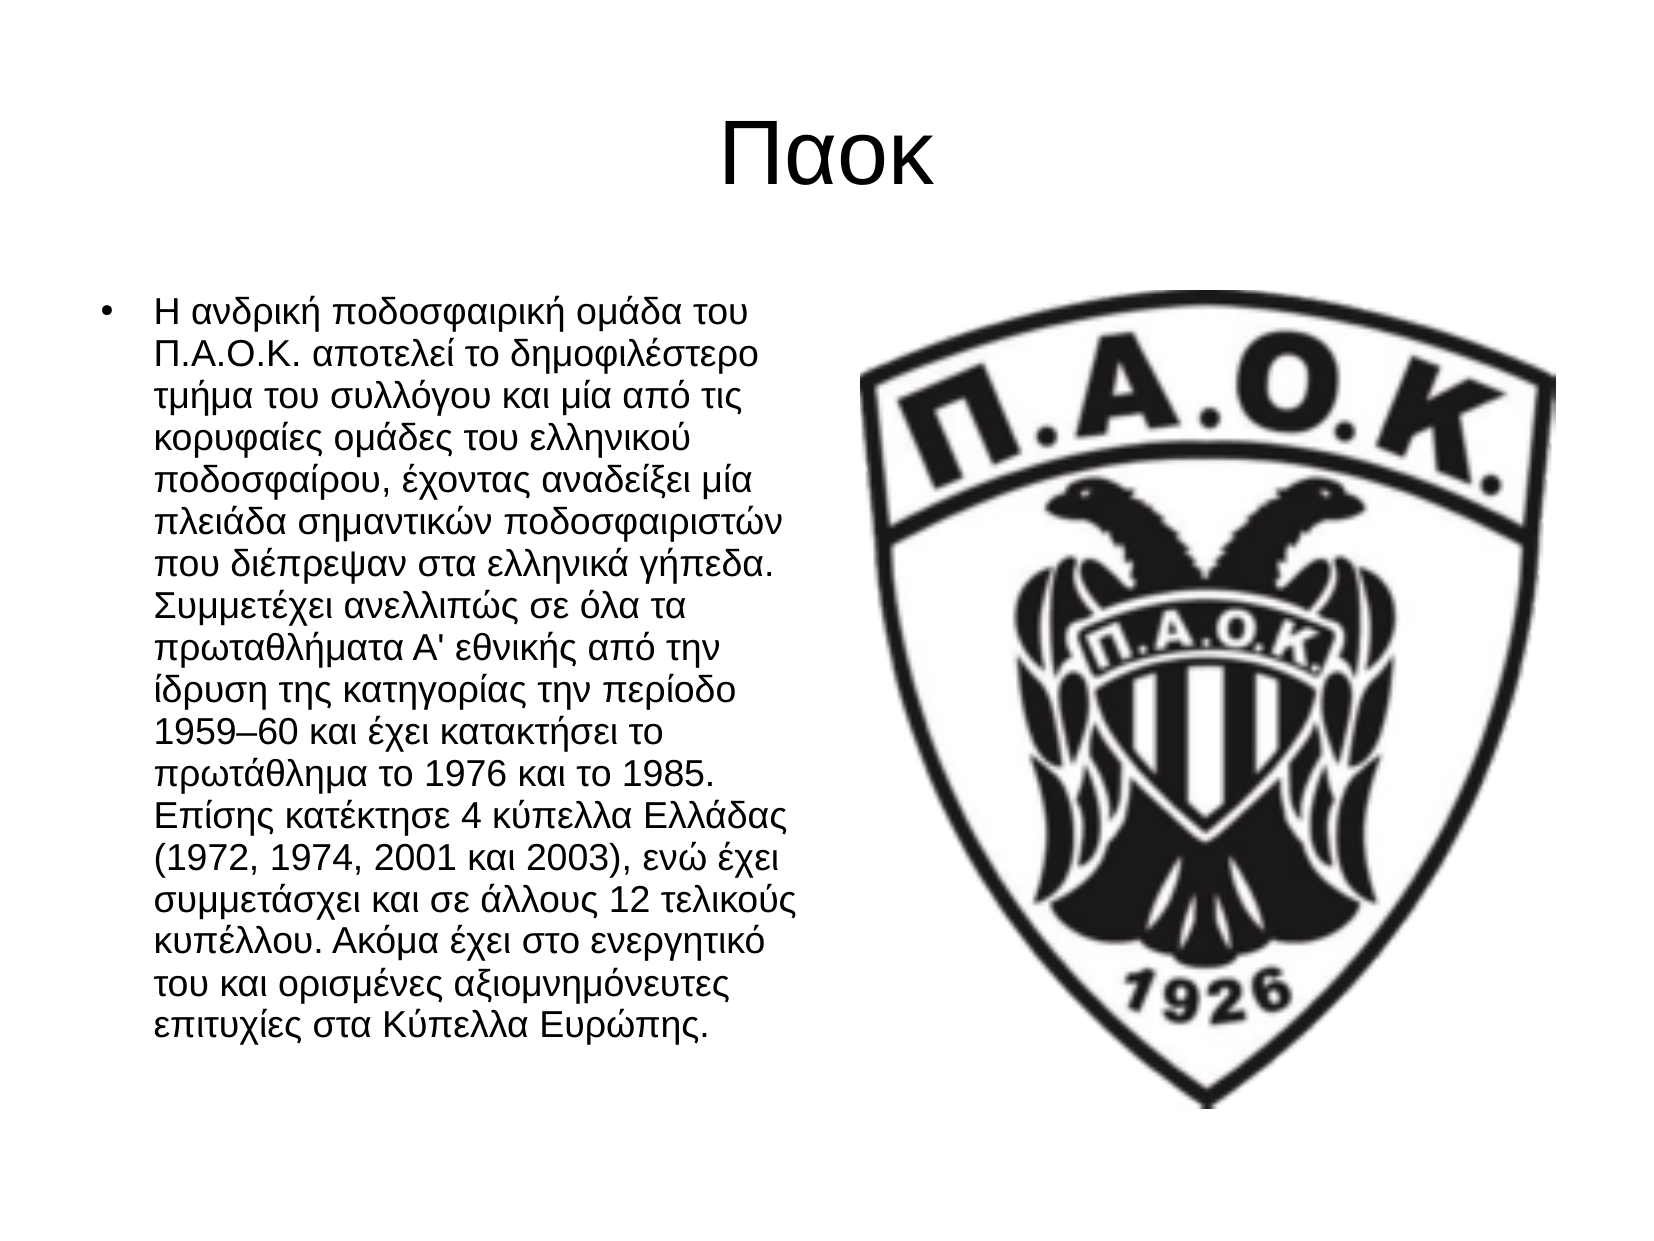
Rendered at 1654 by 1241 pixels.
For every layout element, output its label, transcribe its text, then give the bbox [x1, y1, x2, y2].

picture [860, 290, 1556, 1109]
title Παοκ [82, 56, 1571, 250]
list Η ανδρική ποδοσφαιρική ομάδα του Π.Α.Ο.Κ. αποτελεί το δημοφιλέστερο τμήμα του συλλόγου και μία από τις κορυφαίες ομάδες του ελληνικού ποδοσφαίρου, έχοντας αναδείξει μία πλειάδα σημαντικών ποδοσφαιριστών που διέπρεψαν στα ελληνικά γήπεδα. Συμμετέχει ανελλιπώς σε όλα τα πρωταθλήματα Α' εθνικής από την ίδρυση της κατηγορίας την περίοδο 1959–60 και έχει κατακτήσει το πρωτάθλημα το 1976 και το 1985. Επίσης κατέκτησε 4 κύπελλα Ελλάδας (1972, 1974, 2001 και 2003), ενώ έχει συμμετάσχει και σε άλλους 12 τελικούς κυπέλλου. Ακόμα έχει στο ενεργητικό του και ορισμένες αξιομνημόνευτες επιτυχίες στα Κύπελλα Ευρώπης. [82, 290, 809, 1094]
